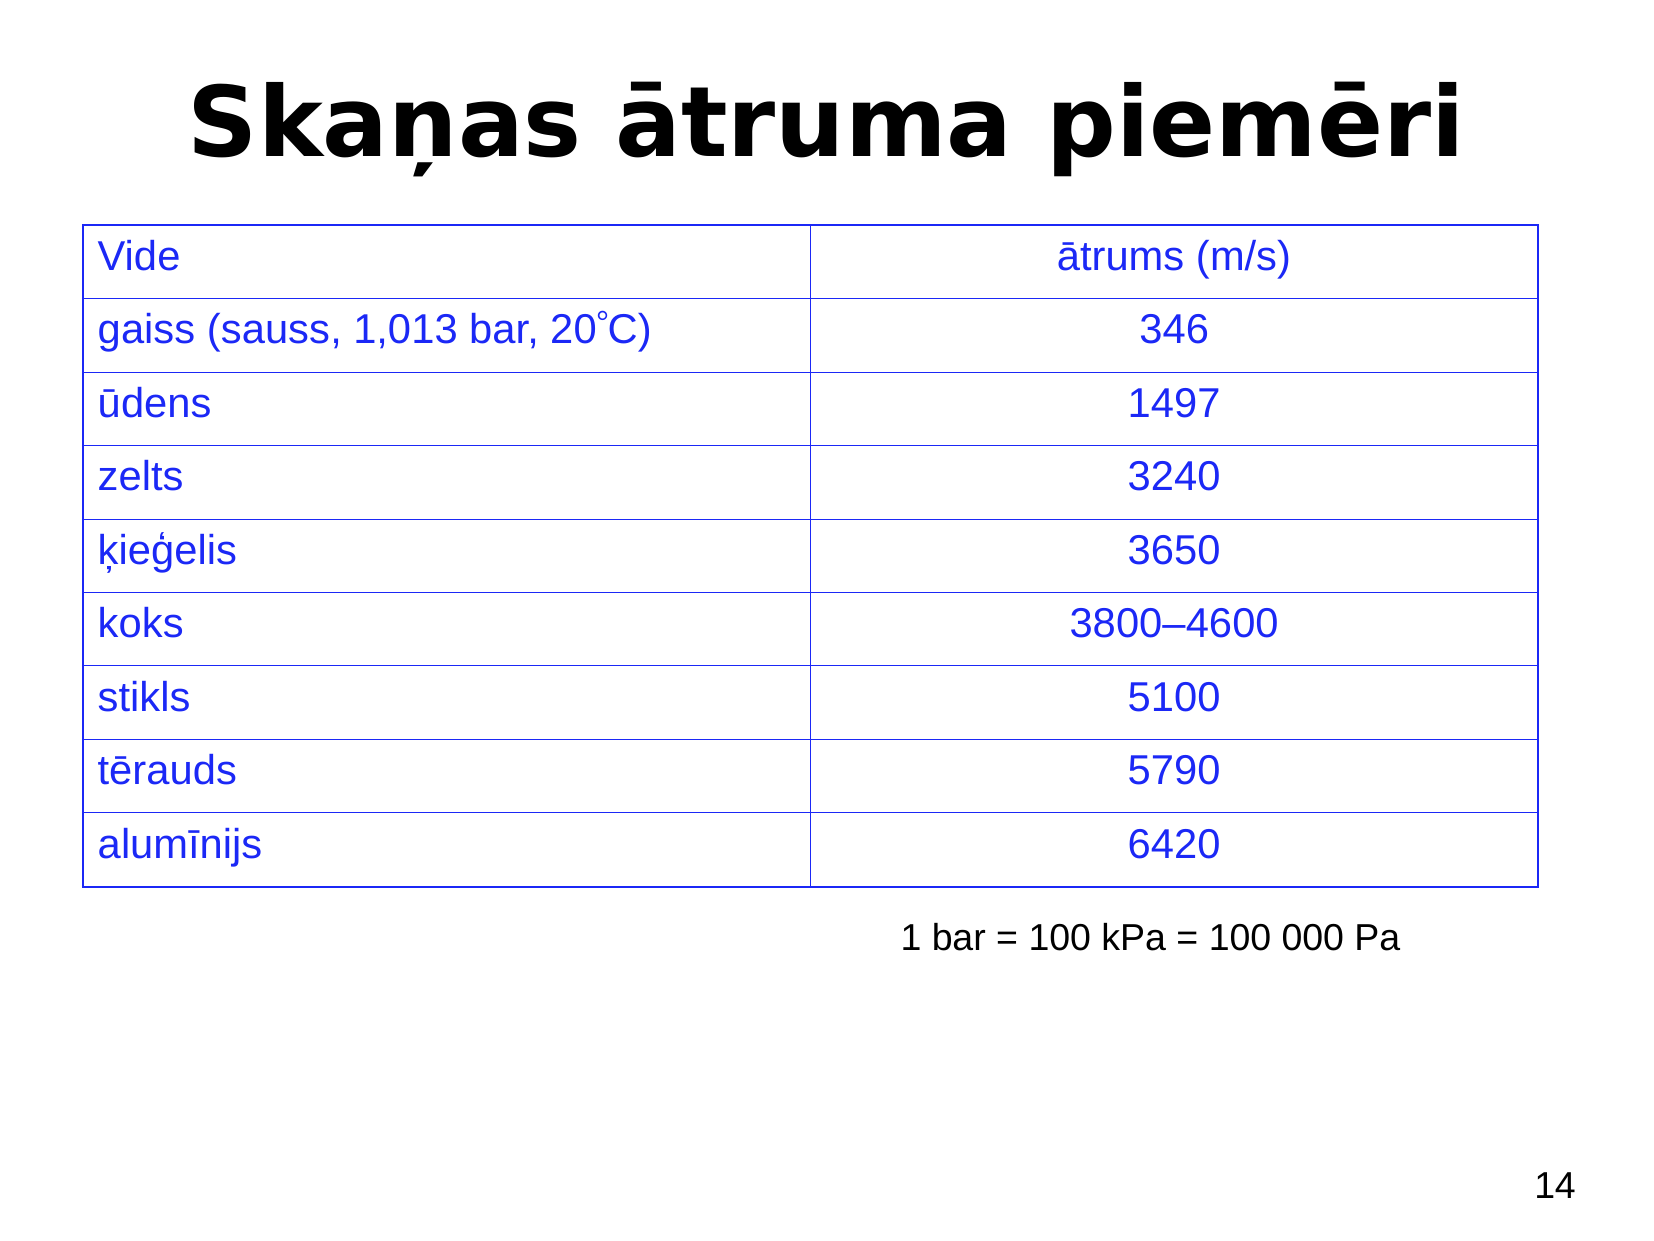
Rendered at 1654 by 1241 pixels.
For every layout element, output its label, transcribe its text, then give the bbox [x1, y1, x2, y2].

table_header Vide [84, 226, 810, 298]
table_cell koks [84, 593, 810, 665]
table_cell ķieģelis [84, 520, 810, 592]
table_cell 3240 [811, 446, 1537, 519]
table_cell tērauds [84, 740, 810, 812]
table_cell stikls [84, 666, 810, 739]
table_cell 5100 [811, 666, 1537, 739]
table_cell 3800–4600 [811, 593, 1537, 665]
title Skaņas ātruma piemēri [82, 49, 1571, 196]
table_cell 3650 [811, 520, 1537, 592]
table_cell 1497 [811, 373, 1537, 445]
table_cell gaiss (sauss, 1,013 bar, 20C) [84, 299, 810, 372]
table_cell ūdens [84, 373, 810, 445]
table_header ātrums (m/s) [811, 226, 1537, 298]
table_cell 6420 [811, 813, 1537, 886]
table_cell zelts [84, 446, 810, 519]
table_cell alumīnijs [84, 813, 810, 886]
table_cell 5790 [811, 740, 1537, 812]
table_cell 346 [811, 299, 1537, 372]
text_box 1 bar = 100 kPa = 100 000 Pa [885, 909, 1536, 969]
